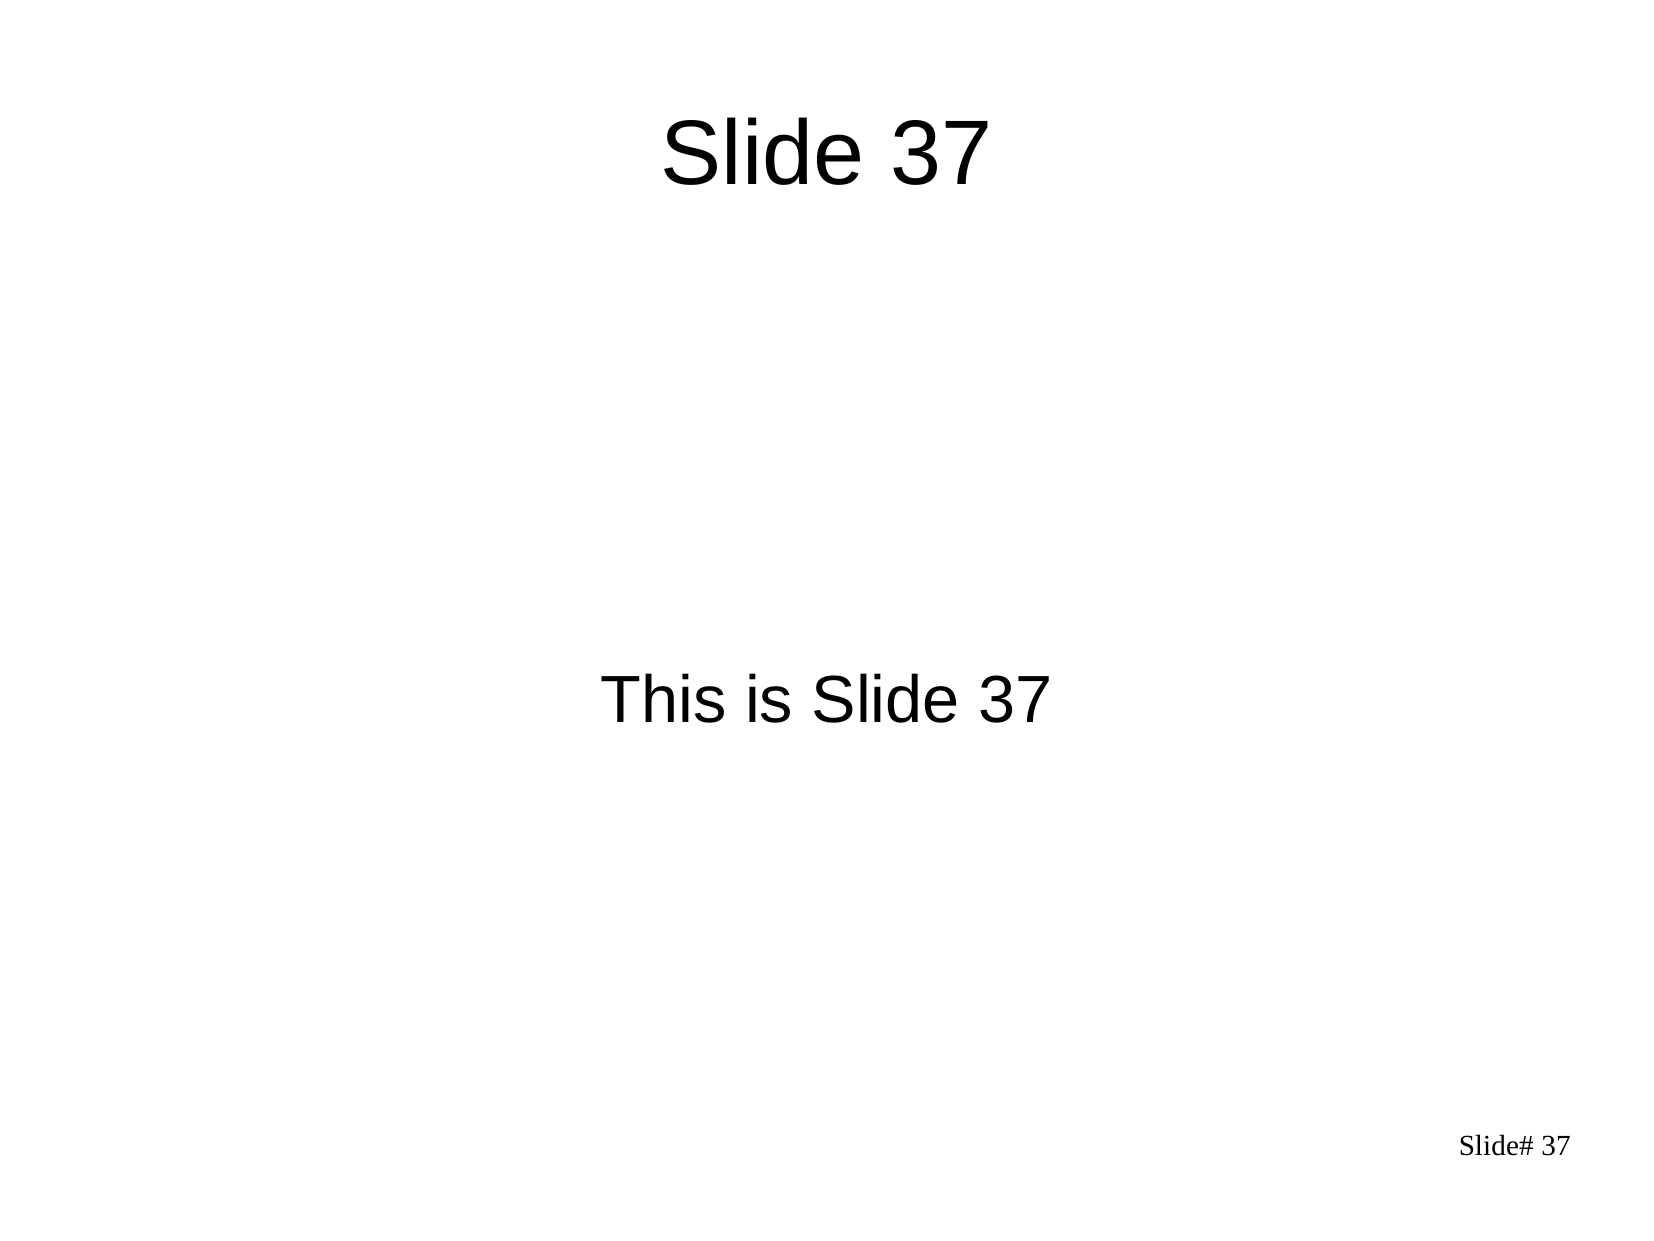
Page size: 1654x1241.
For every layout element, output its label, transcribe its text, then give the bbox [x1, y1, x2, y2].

title Slide 37 [82, 49, 1571, 257]
subtitle This is Slide 37 [82, 290, 1571, 1109]
